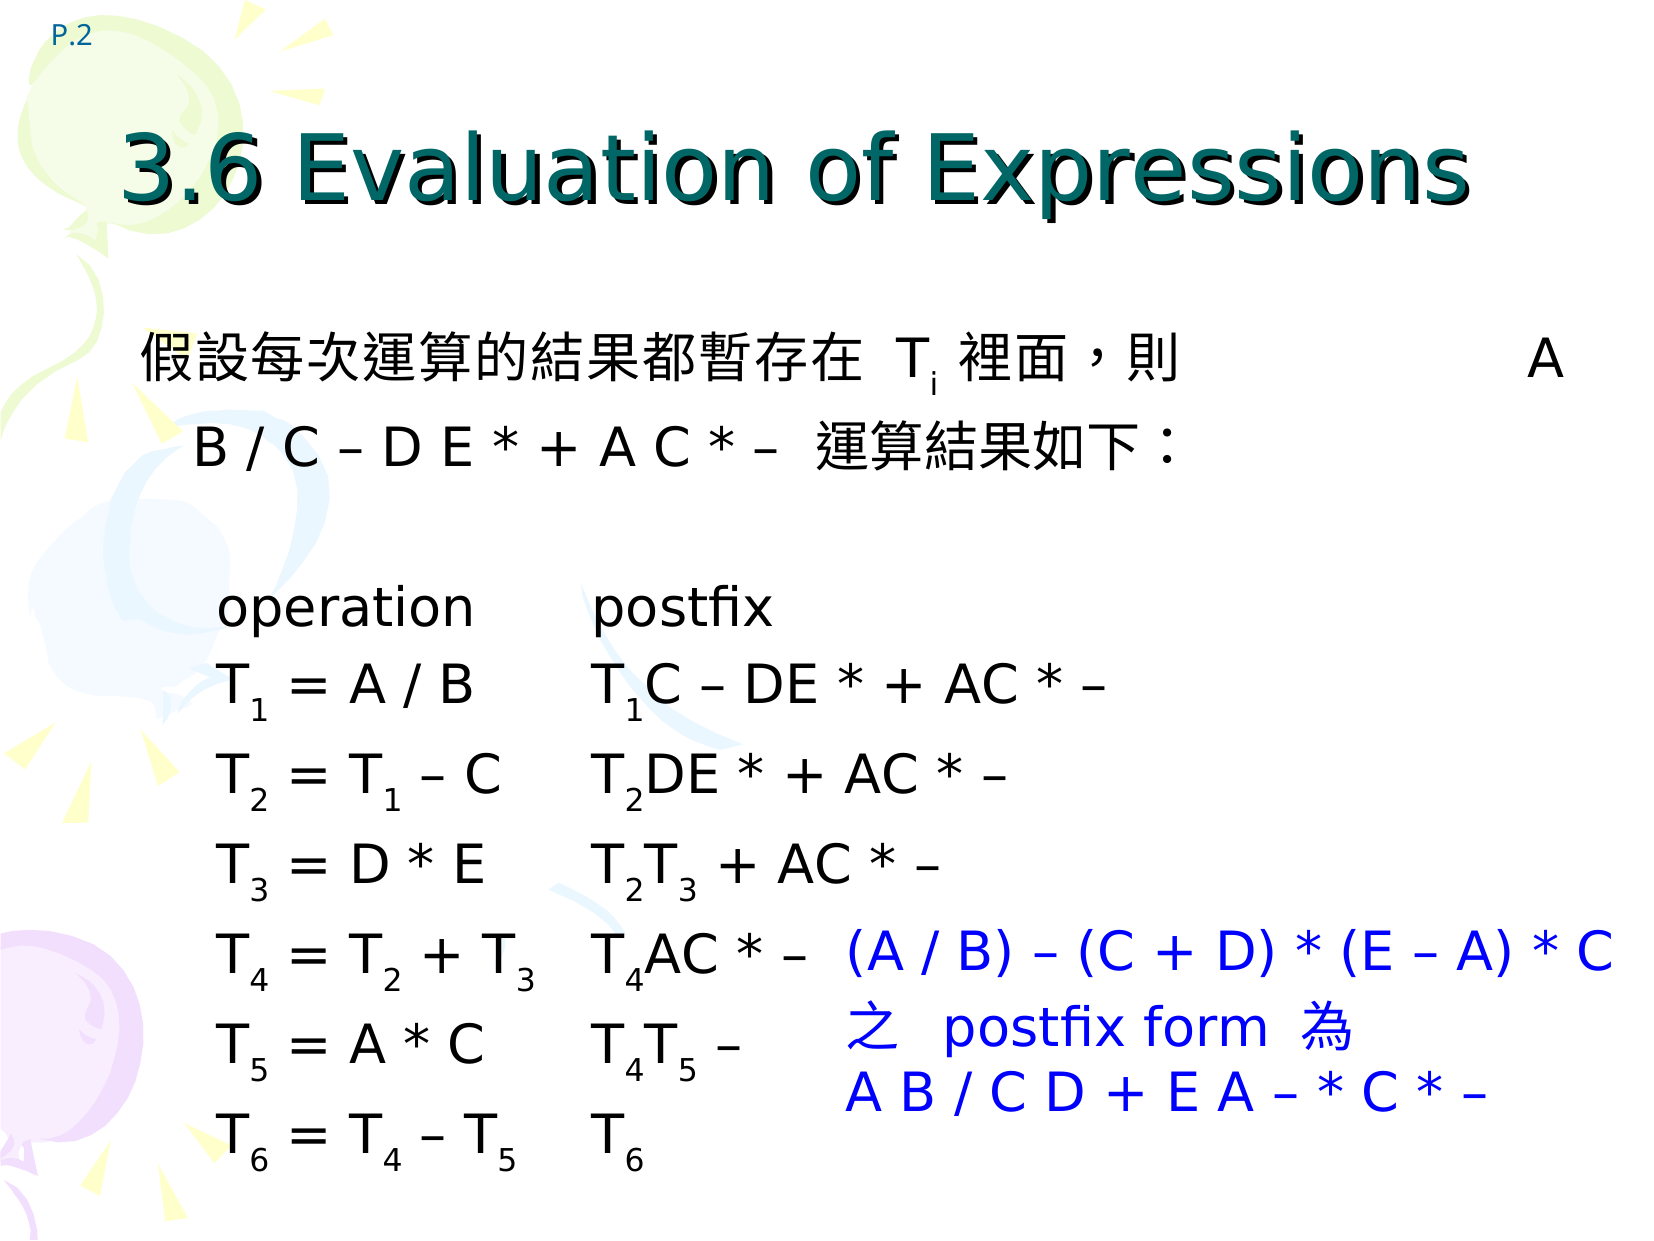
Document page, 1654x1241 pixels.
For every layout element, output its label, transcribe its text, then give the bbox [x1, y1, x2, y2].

list 假設每次運算的結果都暫存在 Ti 裡面，則 A B / C – D E * + A C * – 運算結果如下： operation postfix T1 = A / B T1C – DE * + AC * – T2 = T1 – C T2DE * + AC * – T3 = D * E T2T3 + AC * – T4 = T2 + T3 T4AC * – T5 = A * C T4T5 – T6 = T4 – T5 T6 [121, 314, 1565, 1158]
title 3.6 Evaluation of Expressions [55, 71, 1534, 271]
text_box (A / B) – (C + D) * (E – A) * C 之 postfix form 為 A B / C D + E A – * C * – [845, 920, 1617, 1155]
